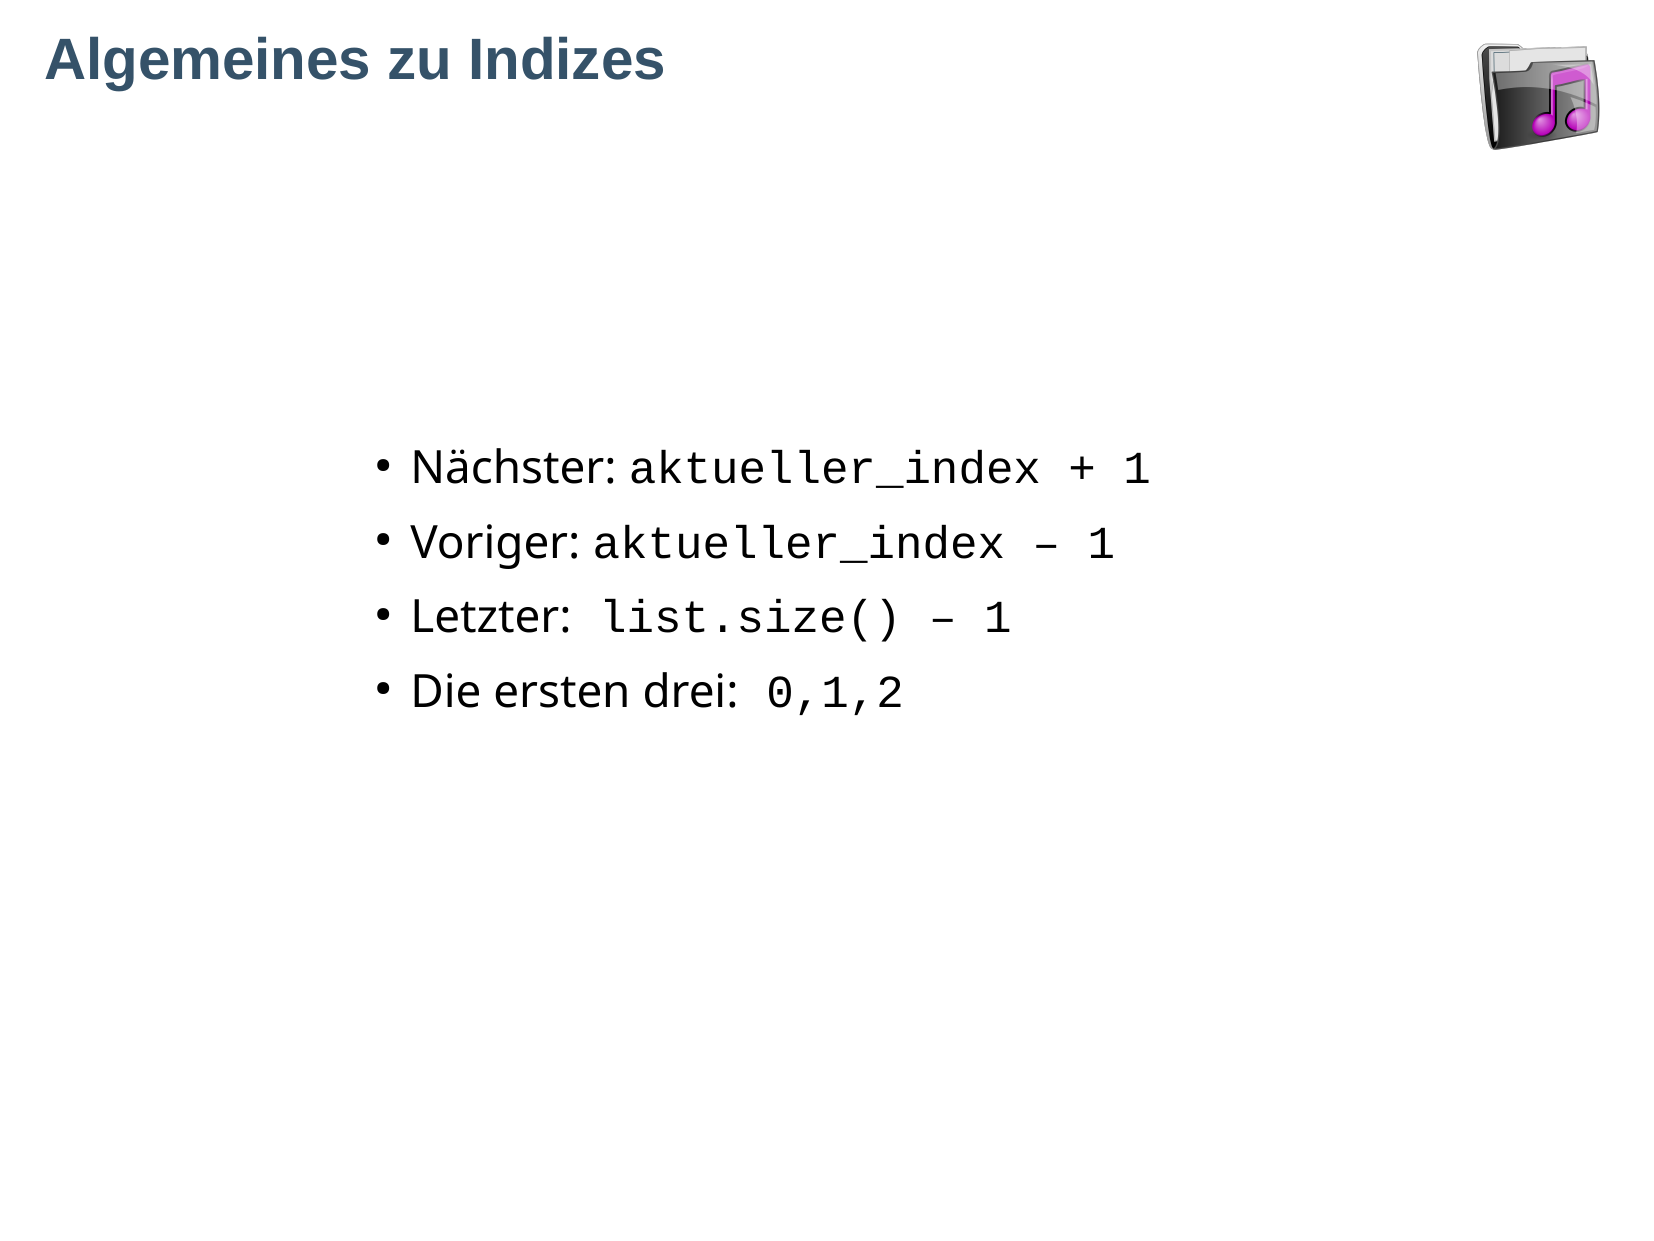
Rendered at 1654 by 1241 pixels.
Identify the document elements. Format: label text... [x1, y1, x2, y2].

text_box Nächster: aktueller_index + 1 Voriger: aktueller_index – 1 Letzter: list.size() – 1 Die ersten drei: 0,1,2 [324, 324, 1300, 798]
text_box Algemeines zu Indizes [29, 19, 1300, 100]
picture [1476, 29, 1600, 153]
